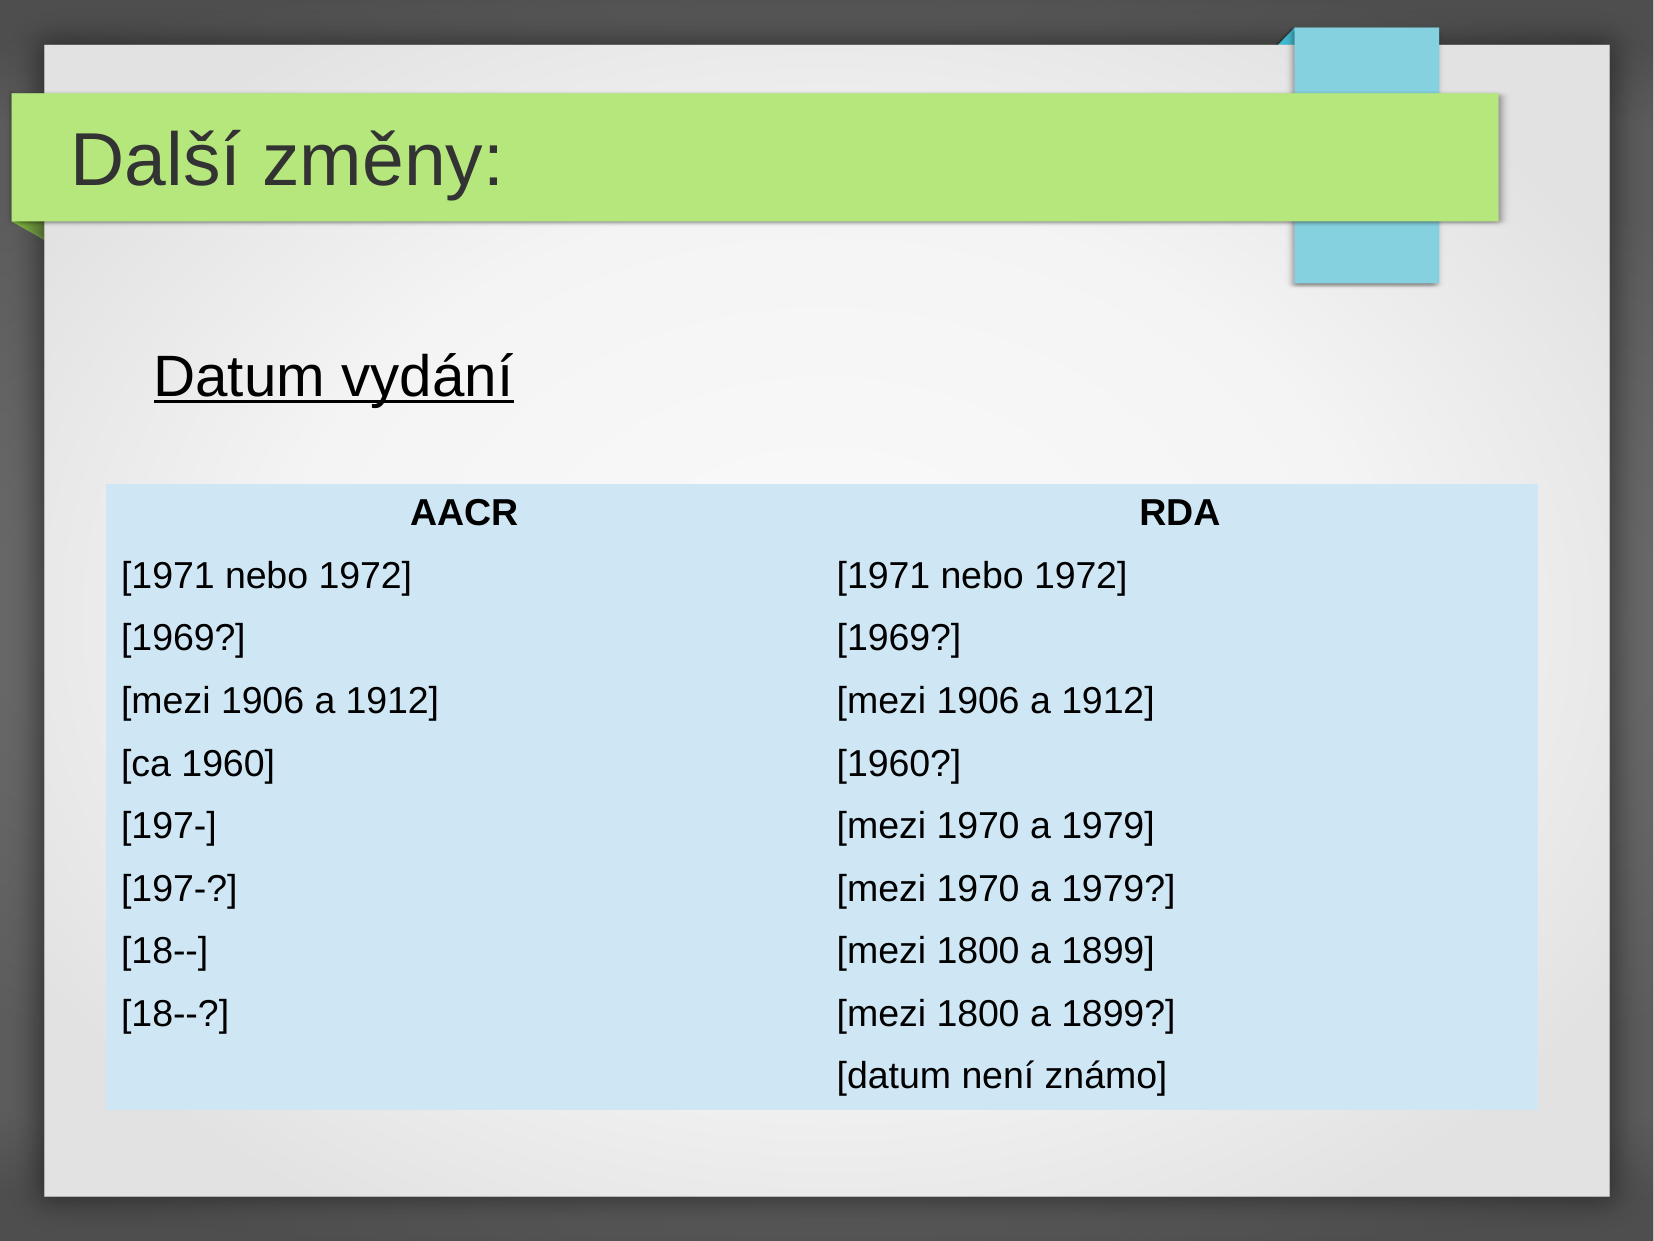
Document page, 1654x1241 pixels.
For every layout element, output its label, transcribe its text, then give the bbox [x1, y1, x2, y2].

table_cell [1960?] [822, 735, 1538, 797]
table_cell [mezi 1906 a 1912] [106, 672, 822, 735]
table_cell [18--?] [106, 985, 822, 1048]
table_cell [mezi 1800 a 1899?] [822, 985, 1538, 1048]
table_cell [mezi 1906 a 1912] [822, 672, 1538, 735]
table_cell [1971 nebo 1972] [106, 547, 822, 609]
table_cell [mezi 1970 a 1979?] [822, 860, 1538, 922]
table_header AACR [106, 484, 822, 547]
table_cell [197-] [106, 797, 822, 860]
table_cell [18--] [106, 922, 822, 985]
table_cell [106, 1048, 822, 1110]
table_cell [datum není známo] [822, 1048, 1538, 1110]
table_cell [1969?] [822, 609, 1538, 672]
table_cell [mezi 1800 a 1899] [822, 922, 1538, 985]
table_cell [1971 nebo 1972] [822, 547, 1538, 609]
table_header RDA [822, 484, 1538, 547]
picture [0, 0, 1654, 1241]
table_cell [1969?] [106, 609, 822, 672]
table_cell [197-?] [106, 860, 822, 922]
list Datum vydání [82, 343, 1538, 687]
title Další změny: [70, 106, 1229, 213]
table_cell [mezi 1970 a 1979] [822, 797, 1538, 860]
table_cell [ca 1960] [106, 735, 822, 797]
